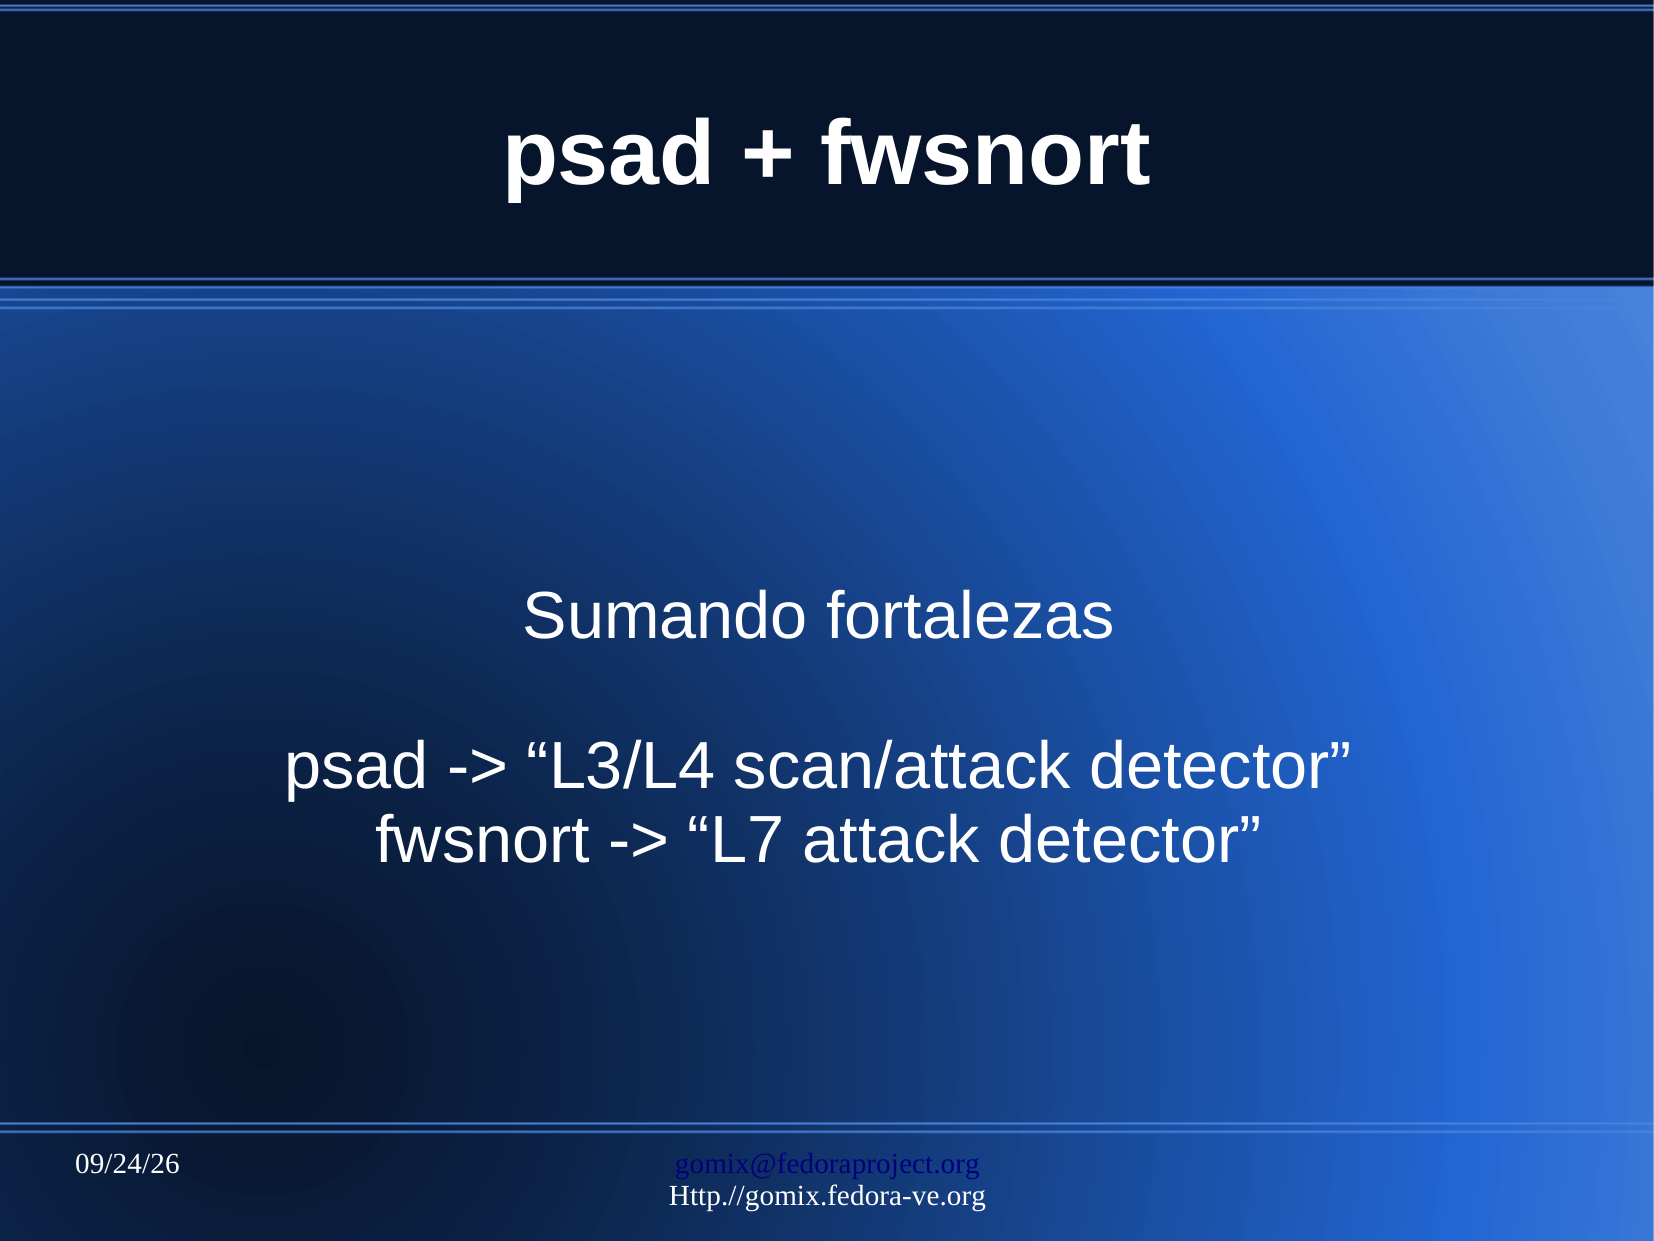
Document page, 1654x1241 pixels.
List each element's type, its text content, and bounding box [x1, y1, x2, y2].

subtitle Sumando fortalezas psad -> “L3/L4 scan/attack detector” fwsnort -> “L7 attack detector” [75, 330, 1564, 1126]
picture [0, 0, 1654, 1241]
title psad + fwsnort [82, 49, 1571, 257]
